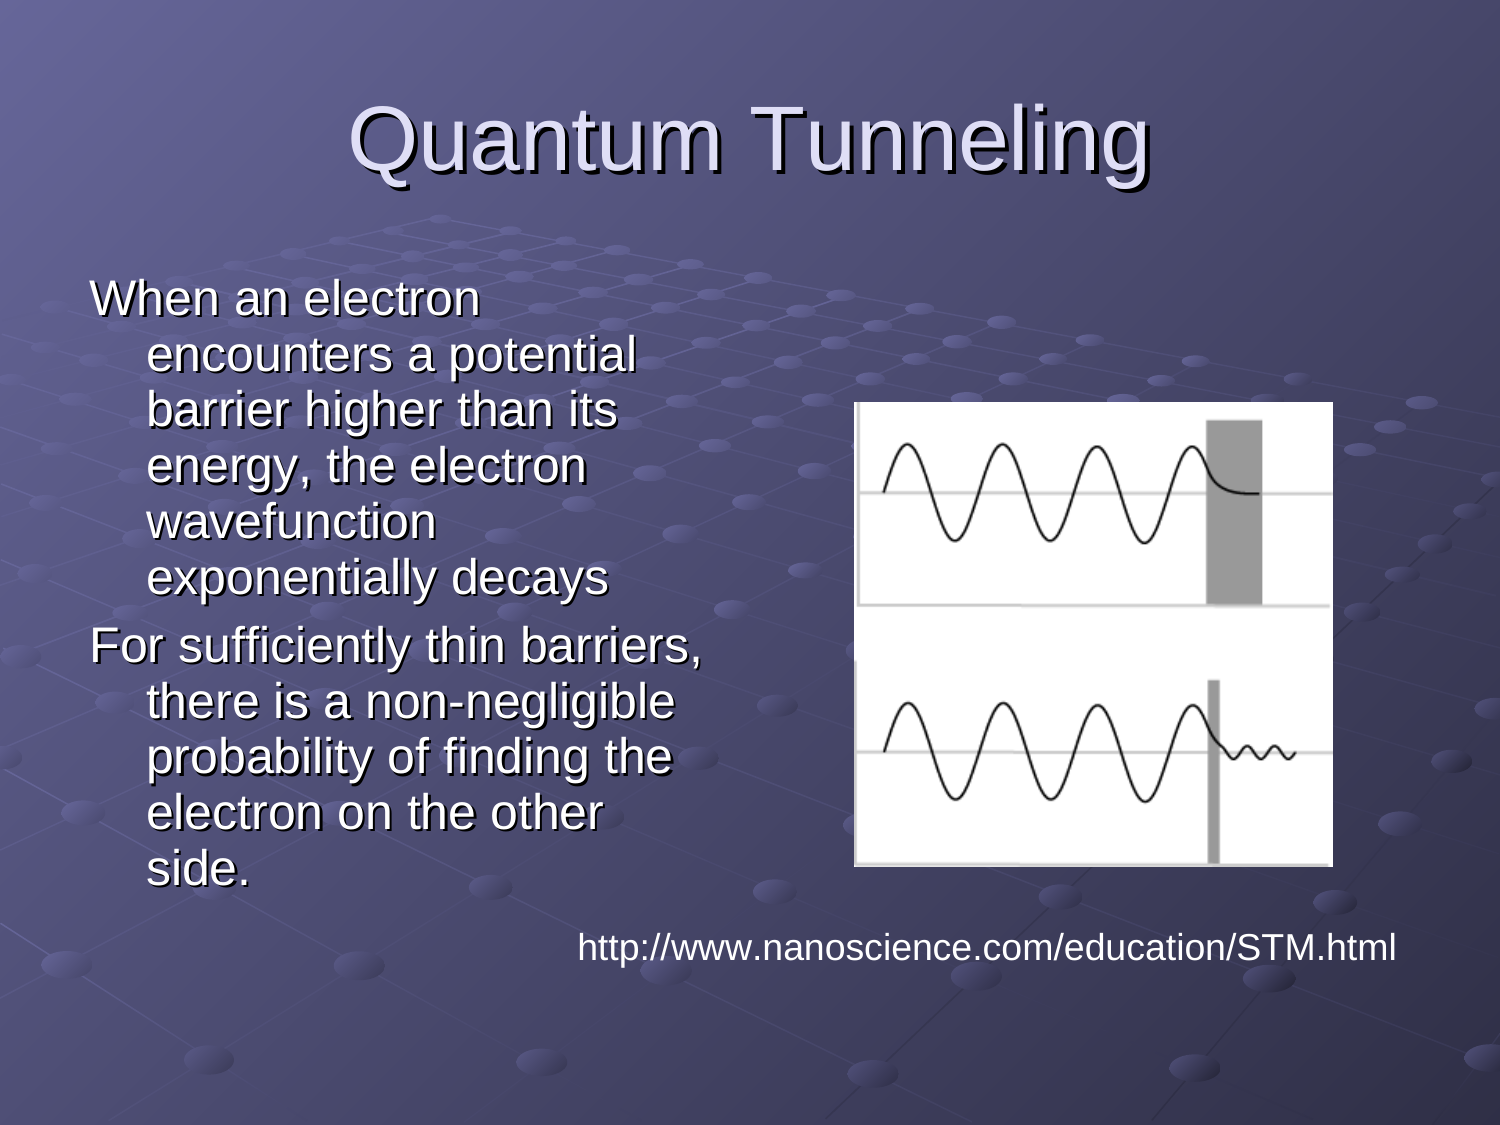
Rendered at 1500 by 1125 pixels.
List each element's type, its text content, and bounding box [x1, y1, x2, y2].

text_box http://www.nanoscience.com/education/STM.html [562, 915, 1463, 976]
list When an electron encounters a potential barrier higher than its energy, the electron wavefunction exponentially decays For sufficiently thin barriers, there is a non-negligible probability of finding the electron on the other side. [75, 262, 738, 1007]
picture [854, 402, 1333, 867]
title Quantum Tunneling [75, 45, 1426, 233]
